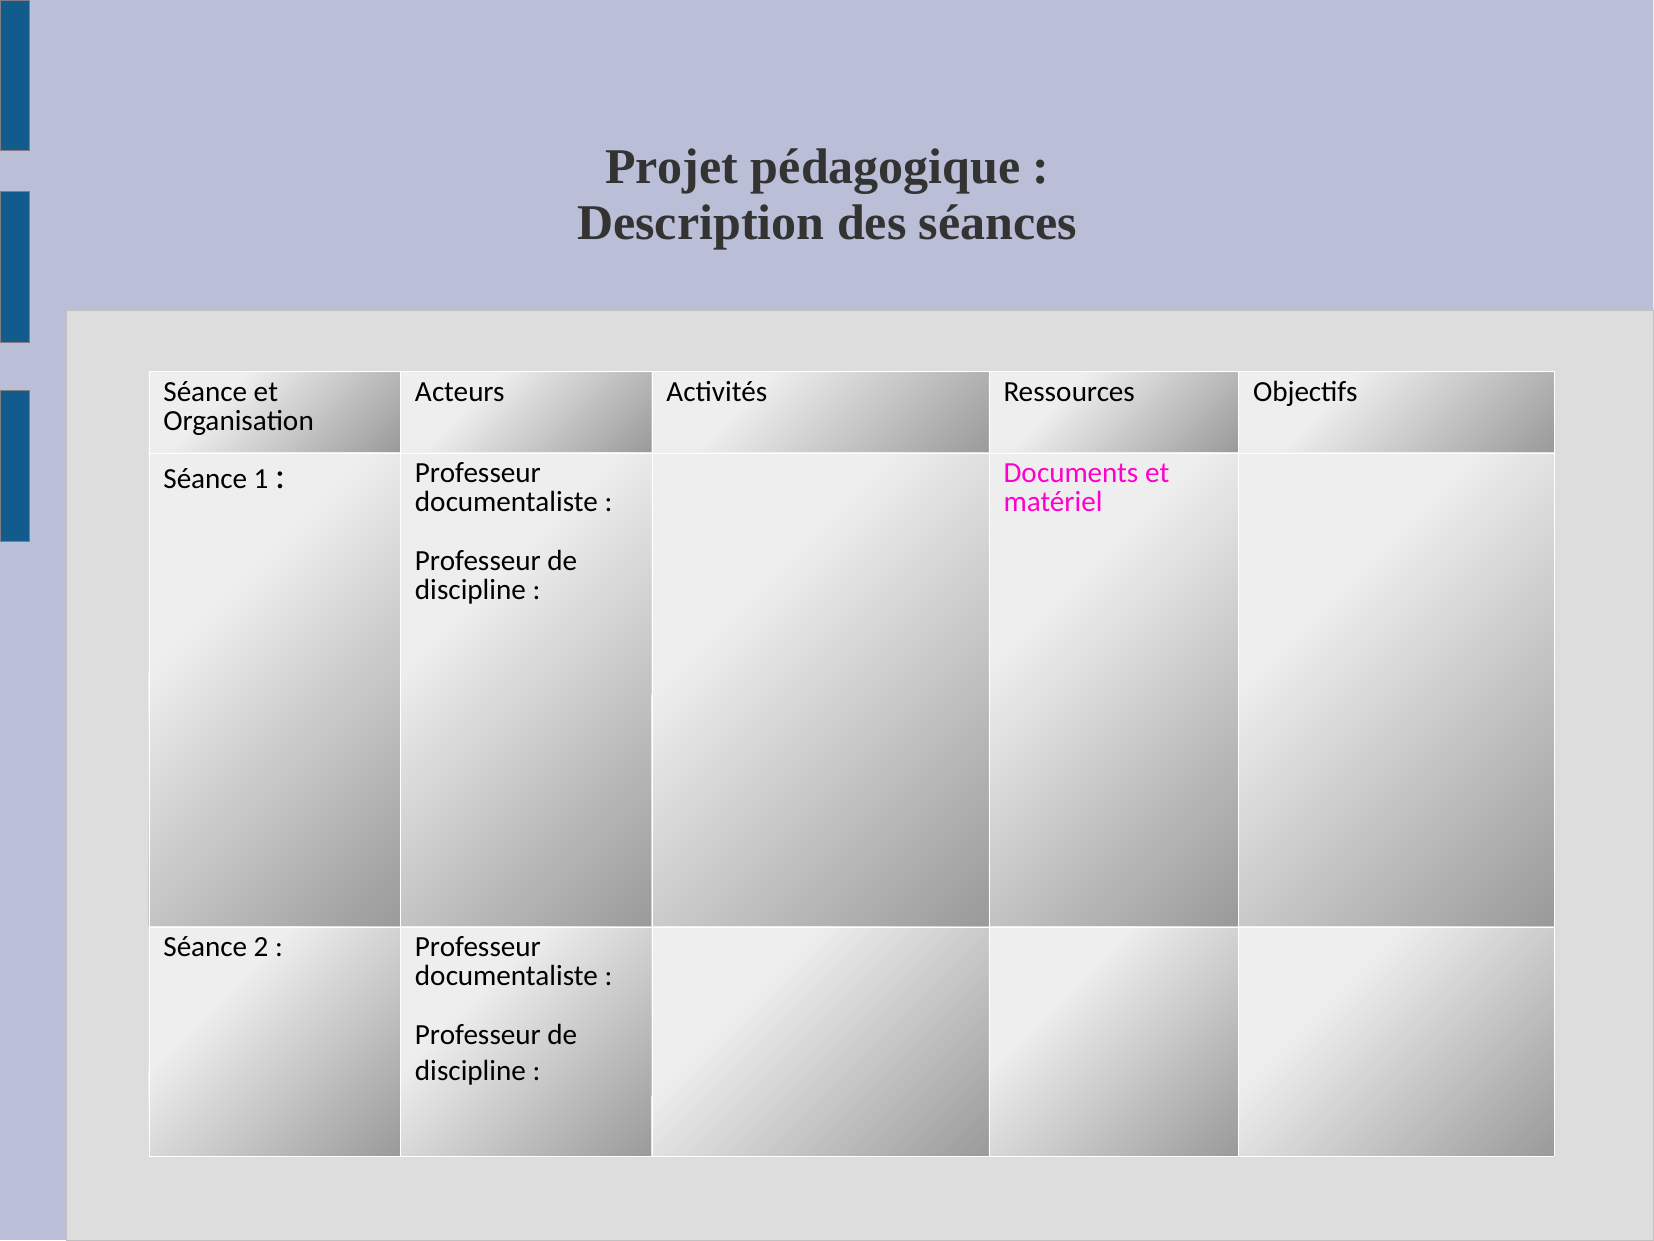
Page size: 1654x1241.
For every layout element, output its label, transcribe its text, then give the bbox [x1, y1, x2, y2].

table_cell Professeur documentaliste : Professeur de discipline : [401, 928, 652, 1156]
table_header Séance et Organisation [150, 372, 400, 453]
table_cell [1239, 454, 1554, 927]
table_cell [990, 928, 1238, 1156]
table_header Objectifs [1239, 372, 1554, 453]
table_cell Professeur documentaliste : Professeur de discipline : [401, 454, 652, 927]
table_header Ressources [990, 372, 1238, 453]
table_cell Documents et matériel [990, 454, 1238, 927]
table_cell Séance 1 : [150, 454, 400, 927]
title Projet pédagogique : Description des séances [121, 91, 1534, 299]
table_cell [653, 454, 989, 927]
table_header Acteurs [401, 372, 652, 453]
table_cell [1239, 928, 1554, 1156]
table_header Activités [653, 372, 989, 453]
table_cell [653, 928, 989, 1156]
table_cell Séance 2 : [150, 928, 400, 1156]
